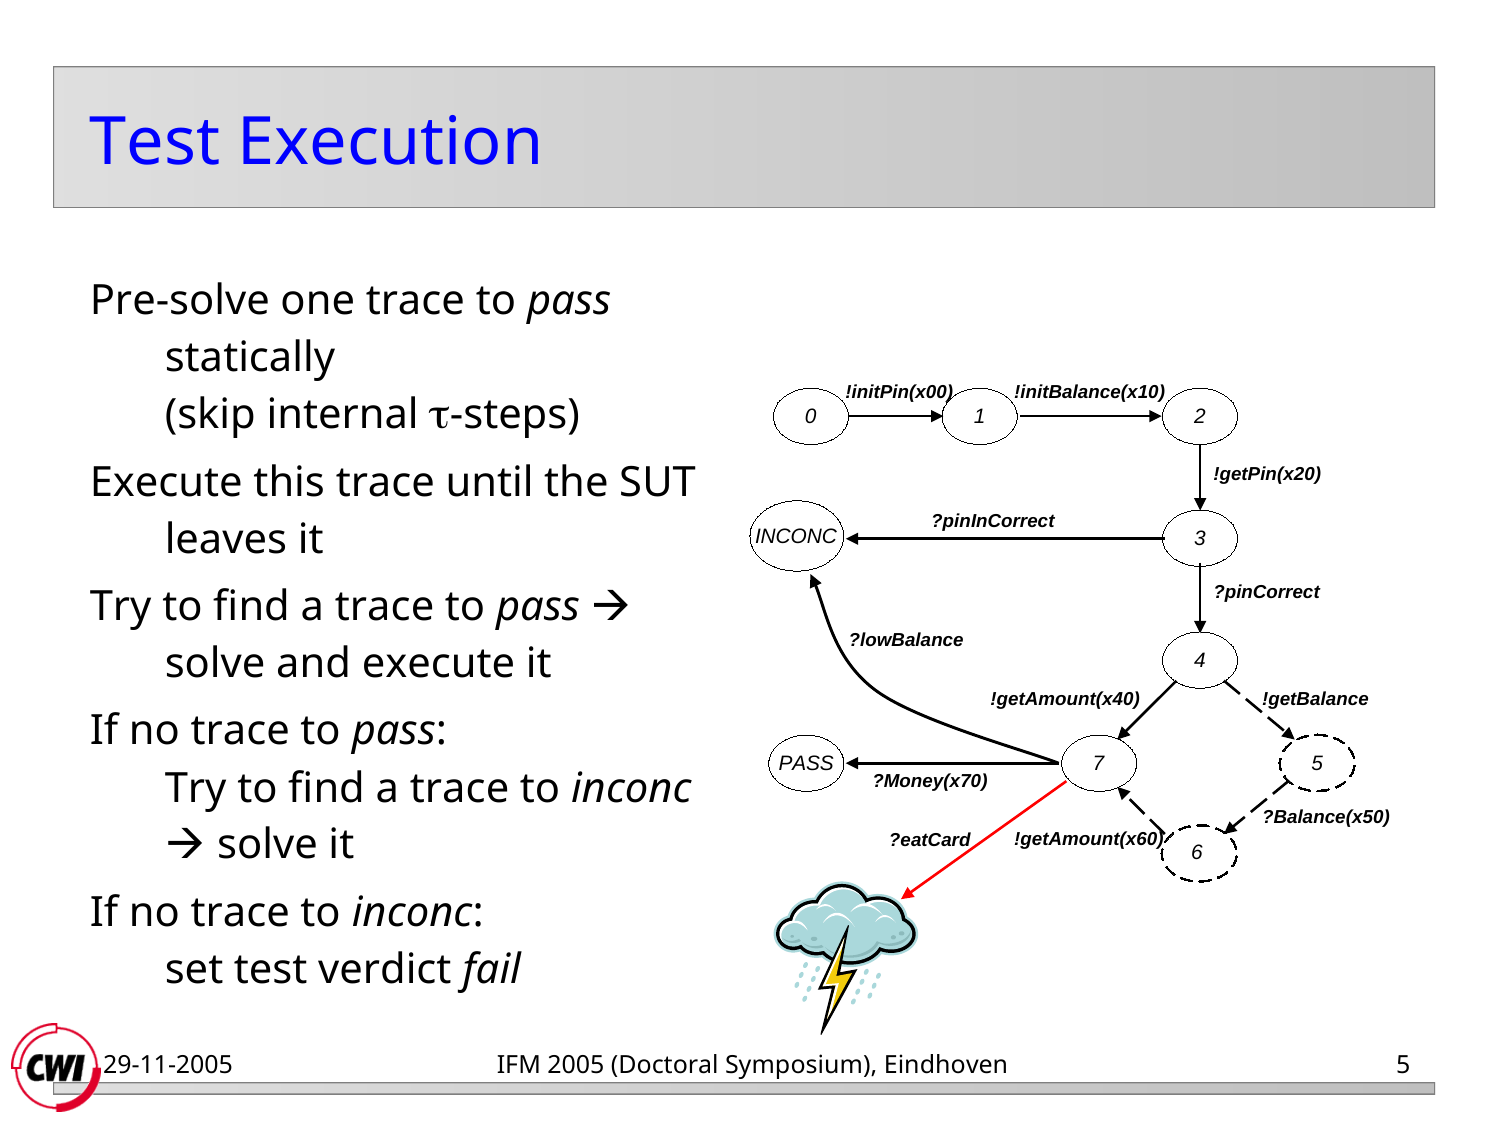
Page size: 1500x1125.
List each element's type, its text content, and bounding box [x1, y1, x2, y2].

text_box !initPin(x00) [830, 373, 976, 410]
text_box [1162, 388, 1238, 445]
text_box [942, 388, 1018, 445]
text_box ?pinInCorrect [916, 503, 1094, 540]
text_box !getBalance [1247, 680, 1425, 718]
text_box !initBalance(x10) [999, 373, 1199, 410]
text_box 0 [805, 404, 817, 428]
text_box ?lowBalance [833, 621, 1012, 658]
picture [773, 881, 919, 1035]
text_box [1217, 871, 1228, 879]
text_box [1162, 631, 1238, 689]
text_box [1198, 879, 1212, 883]
text_box PASS [778, 751, 834, 775]
text_box ?eatCard [874, 822, 993, 859]
text_box [1162, 510, 1238, 567]
text_box !getAmount(x40) [975, 680, 1165, 718]
text_box 6 [1191, 840, 1203, 864]
text_box [1349, 765, 1356, 777]
text_box 4 [1194, 648, 1206, 672]
text_box [1282, 742, 1292, 752]
text_box ?Balance(x50) [1247, 798, 1425, 836]
text_box [1335, 781, 1346, 789]
text_box [1180, 877, 1193, 882]
text_box [1333, 737, 1345, 744]
text_box 1 [973, 404, 986, 428]
text_box 2 [1194, 410, 1203, 421]
text_box [1165, 866, 1176, 876]
text_box [1348, 747, 1355, 759]
text_box [749, 500, 844, 572]
text_box INCONC [755, 524, 838, 549]
text_box 0 [807, 410, 814, 422]
text_box [1231, 855, 1238, 867]
text_box 5 [1311, 751, 1323, 775]
text_box [1215, 827, 1224, 833]
text_box 3 [1194, 526, 1206, 550]
text_box [1296, 735, 1309, 740]
text_box [1314, 733, 1328, 737]
text_box 7 [1092, 751, 1105, 775]
text_box [1061, 735, 1137, 792]
text_box 2 [1194, 404, 1206, 428]
text_box [1230, 838, 1237, 850]
title Test Execution [75, 45, 1426, 233]
text_box ?Money(x70) [857, 763, 1036, 800]
text_box !getAmount(x60) [999, 820, 1189, 857]
text_box [1316, 788, 1330, 792]
text_box [1298, 786, 1311, 792]
picture [11, 1023, 101, 1112]
text_box ?pinCorrect [1198, 574, 1377, 611]
text_box [1278, 758, 1282, 771]
list Pre-solve one trace to pass statically (skip internal -steps) Execute this trace until the SUT leaves it Try to find a trace to pass  solve and execute it If no trace to pass: Try to find a trace to inconc  solve it If no trace to inconc: set test verdict fail [75, 262, 738, 1006]
text_box [773, 388, 849, 445]
text_box !getPin(x20) [1198, 456, 1377, 493]
